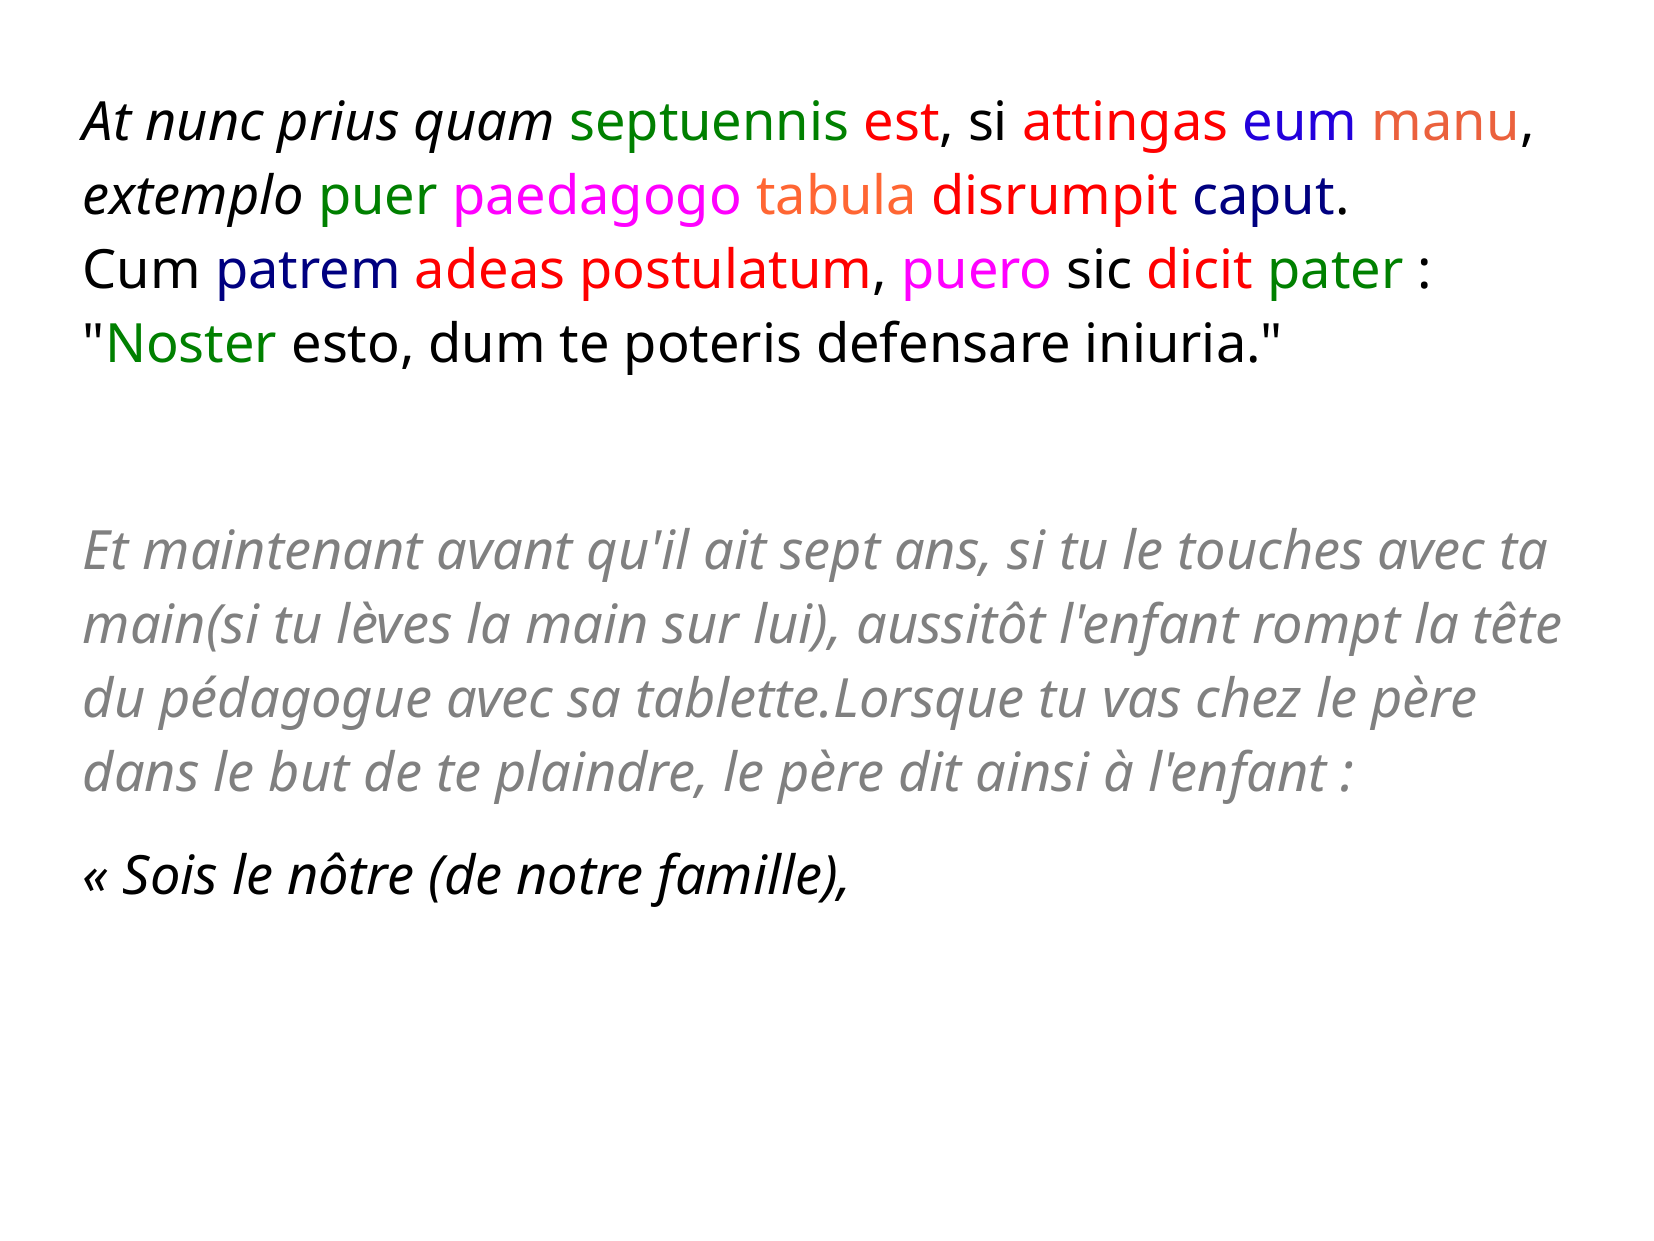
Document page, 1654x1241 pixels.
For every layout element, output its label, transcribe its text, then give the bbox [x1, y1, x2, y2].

list At nunc prius quam septuennis est, si attingas eum manu, extemplo puer paedagogo tabula disrumpit caput. Cum patrem adeas postulatum, puero sic dicit pater : "Noster esto, dum te poteris defensare iniuria." Et maintenant avant qu'il ait sept ans, si tu le touches avec ta main(si tu lèves la main sur lui), aussitôt l'enfant rompt la tête du pédagogue avec sa tablette.Lorsque tu vas chez le père dans le but de te plaindre, le père dit ainsi à l'enfant : « Sois le nôtre (de notre famille), [82, 82, 1571, 1109]
